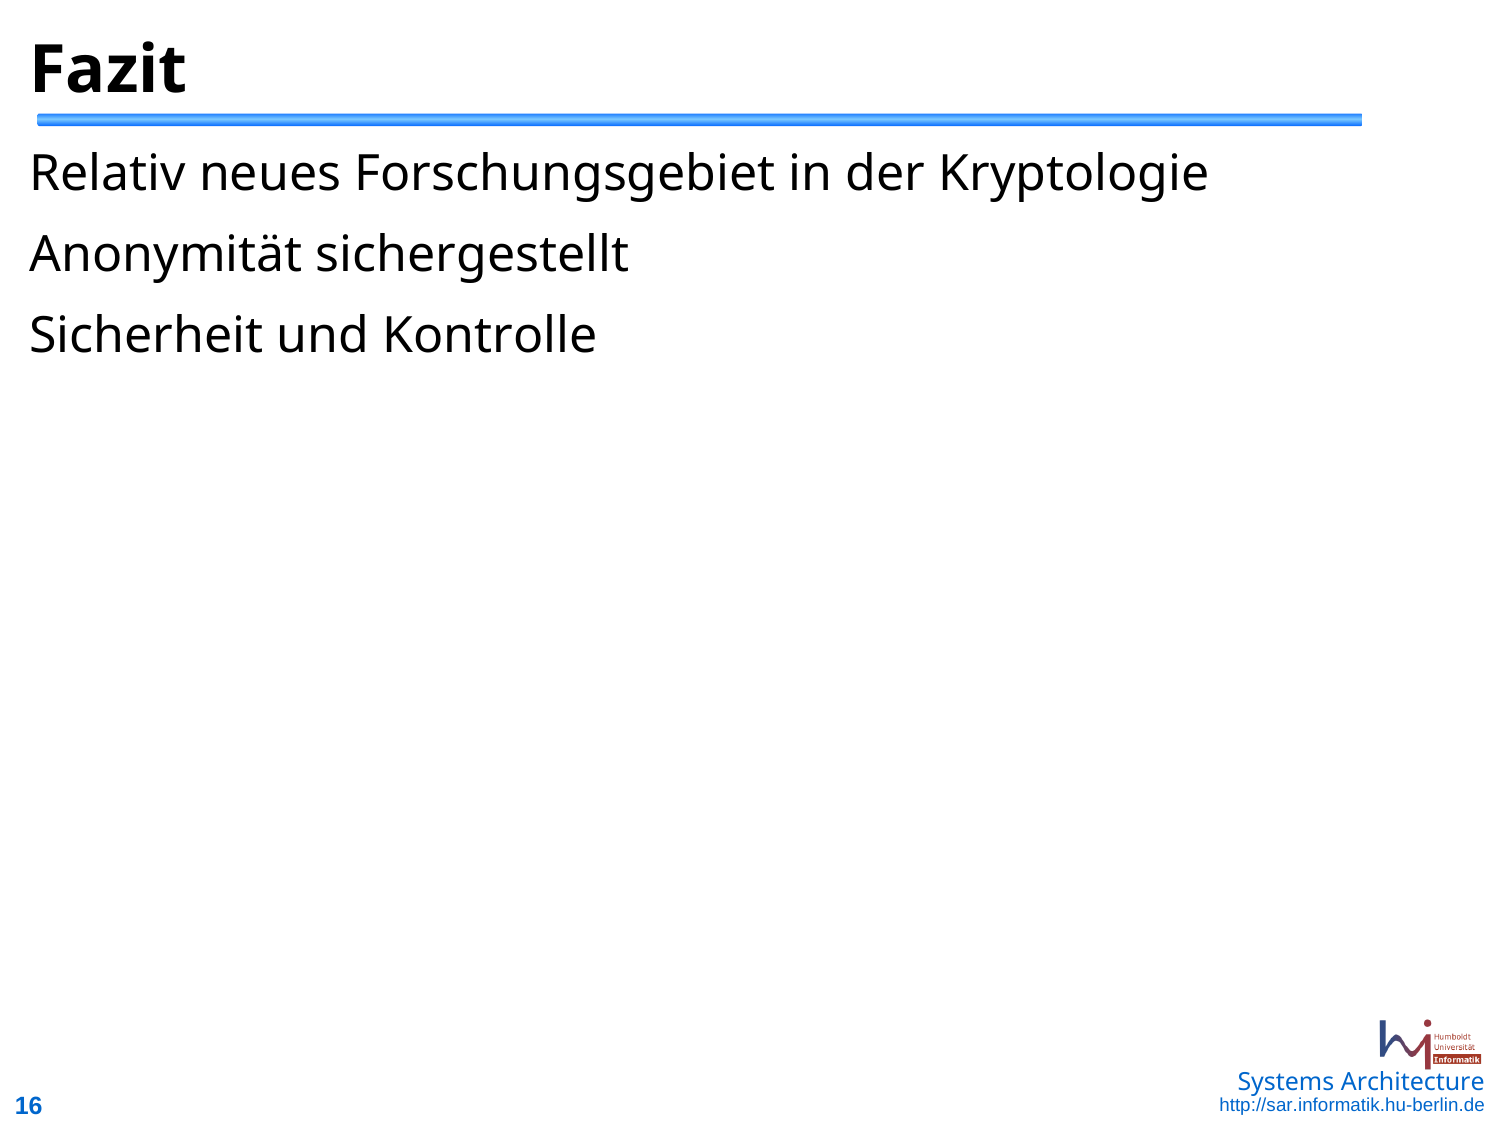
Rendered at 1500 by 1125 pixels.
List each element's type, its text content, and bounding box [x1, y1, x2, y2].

title Fazit [29, 26, 1500, 108]
list Relativ neues Forschungsgebiet in der Kryptologie Anonymität sichergestellt Sicherheit und Kontrolle [29, 137, 1500, 1044]
picture [1376, 1044, 1483, 1071]
